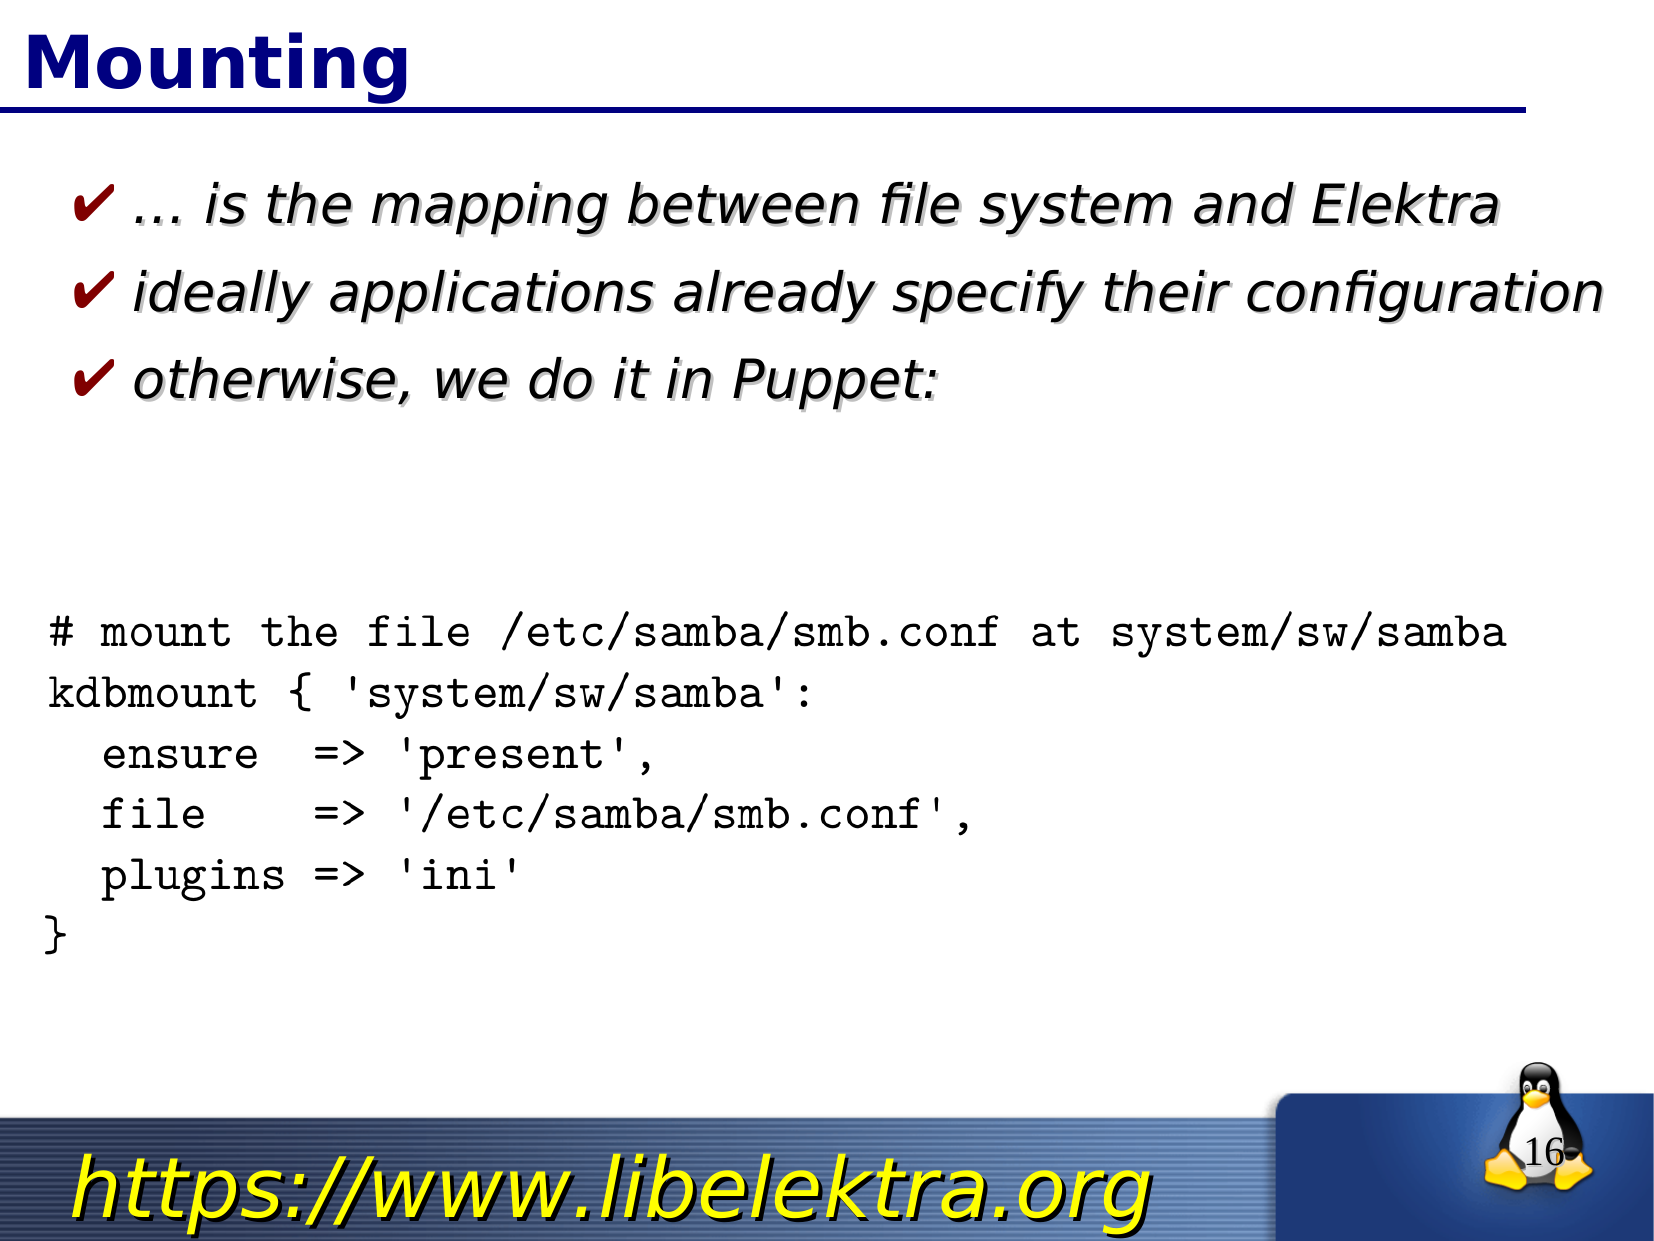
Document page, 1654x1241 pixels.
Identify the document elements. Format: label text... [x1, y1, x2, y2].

list … is the mapping between file system and Elektra ideally applications already specify their configuration otherwise, we do it in Puppet: [59, 161, 1633, 792]
text_box <Foliennummer> [1248, 1122, 1566, 1178]
picture [0, 1061, 1654, 1241]
picture [37, 596, 1524, 968]
text_box Mounting [22, 15, 1611, 111]
